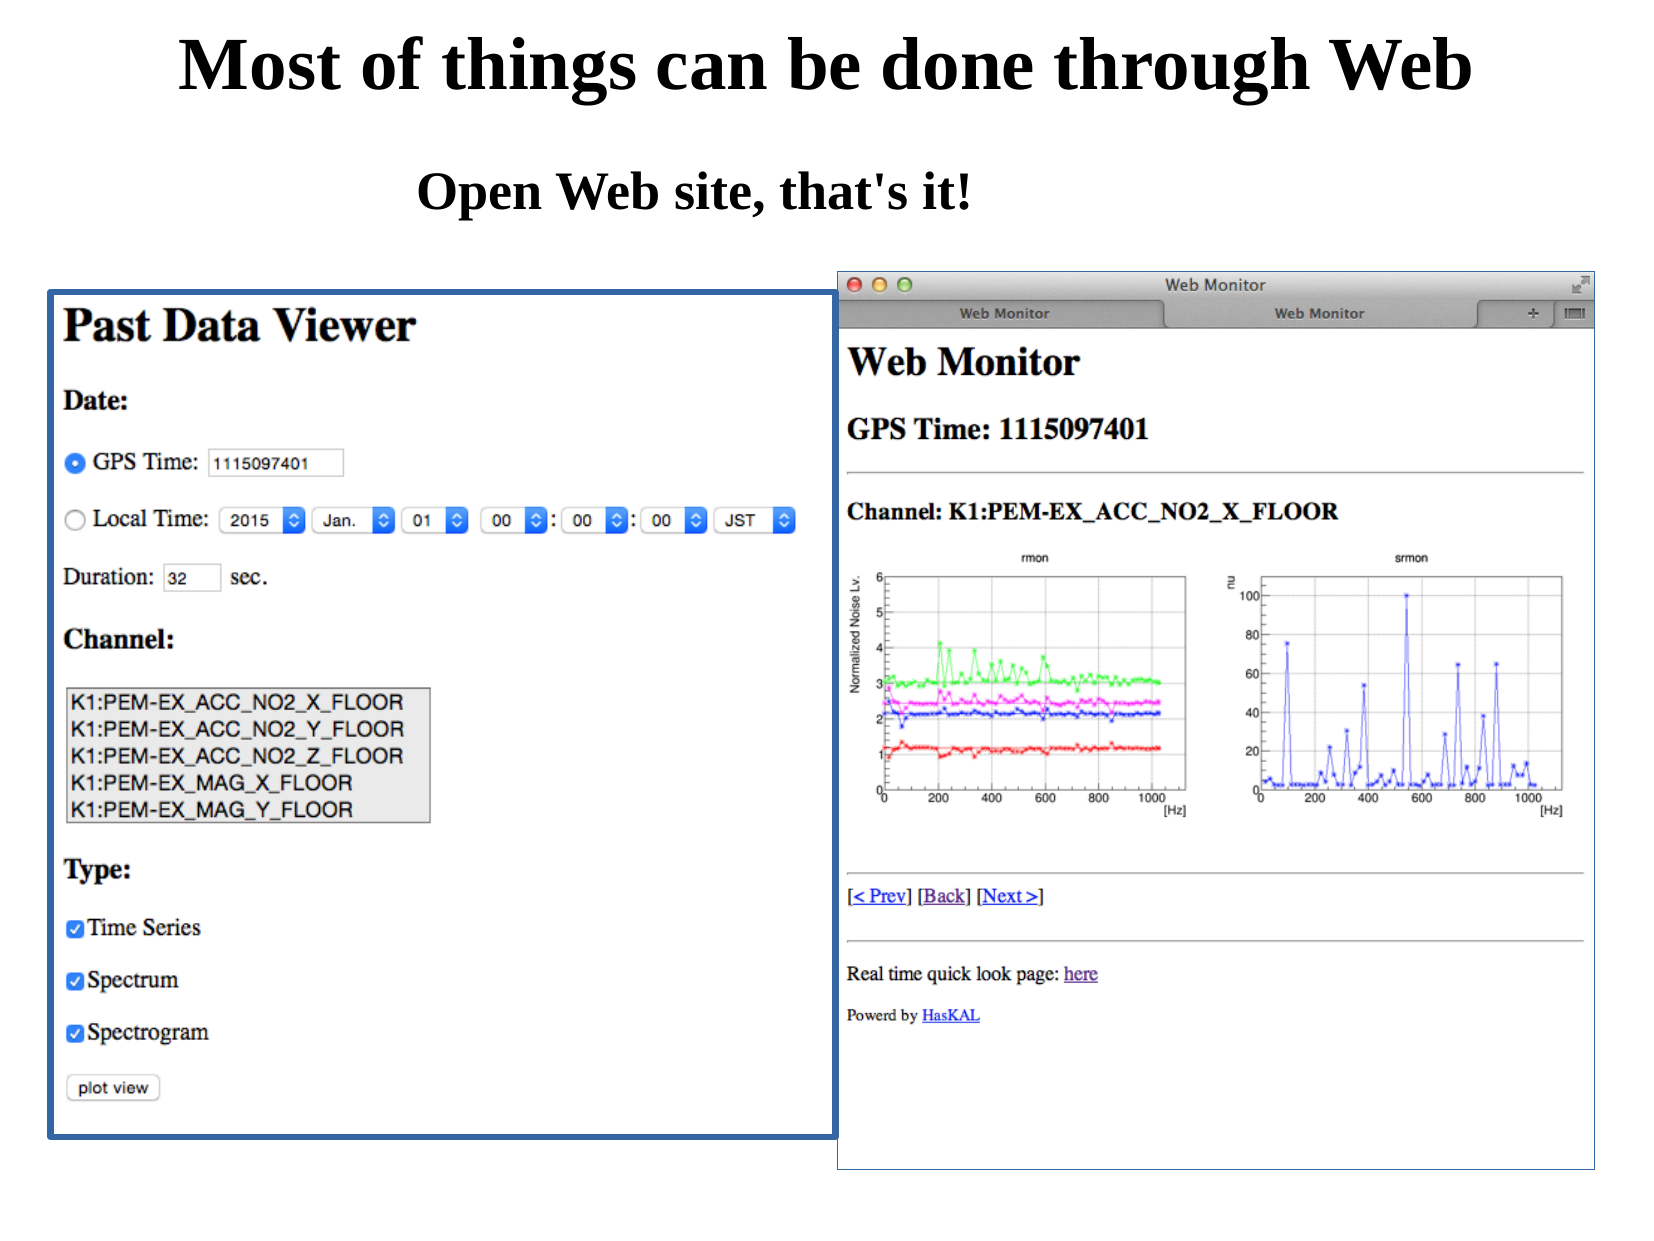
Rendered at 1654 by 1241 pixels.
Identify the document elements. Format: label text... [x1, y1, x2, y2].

picture [837, 271, 1595, 1170]
title Most of things can be done through Web [82, 11, 1571, 116]
picture [53, 295, 833, 1134]
text_box Open Web site, that's it! [401, 153, 1087, 223]
